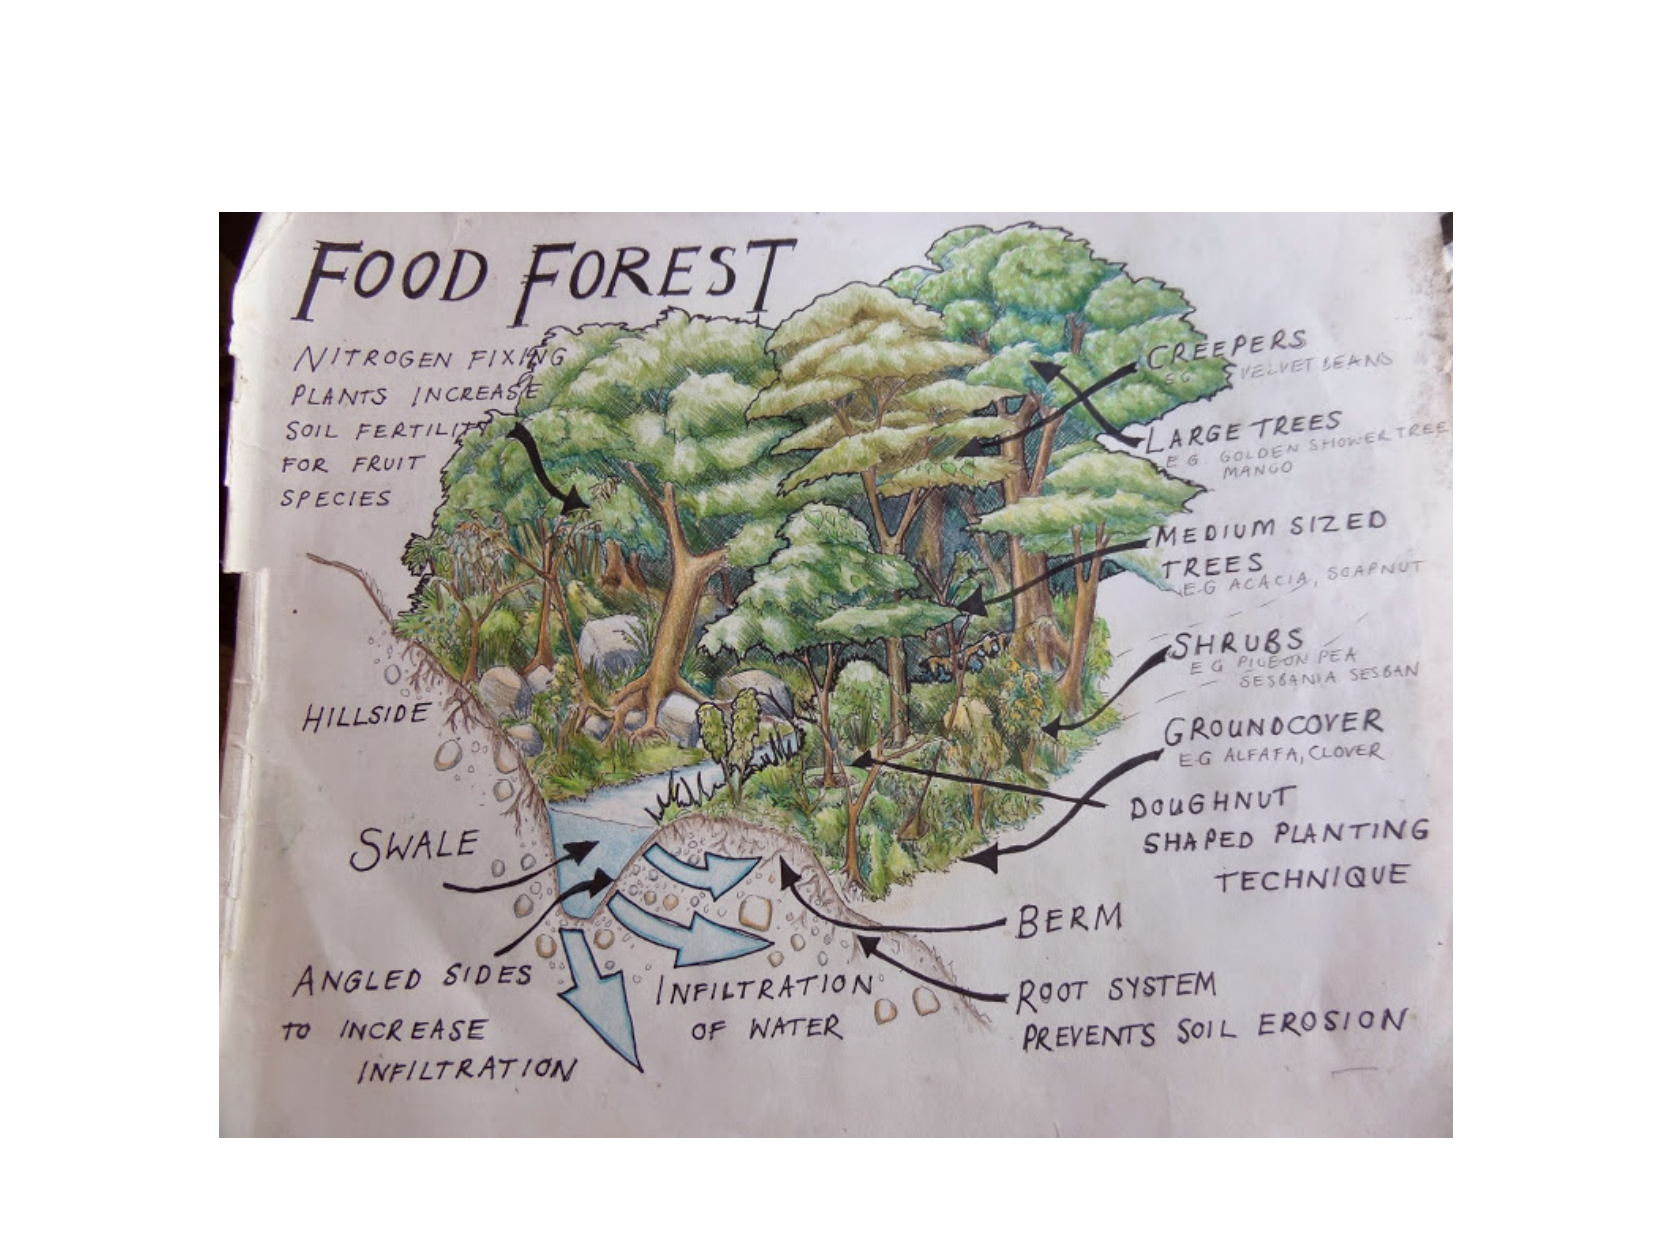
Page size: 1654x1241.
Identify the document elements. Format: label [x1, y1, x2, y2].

picture [219, 212, 1453, 1138]
